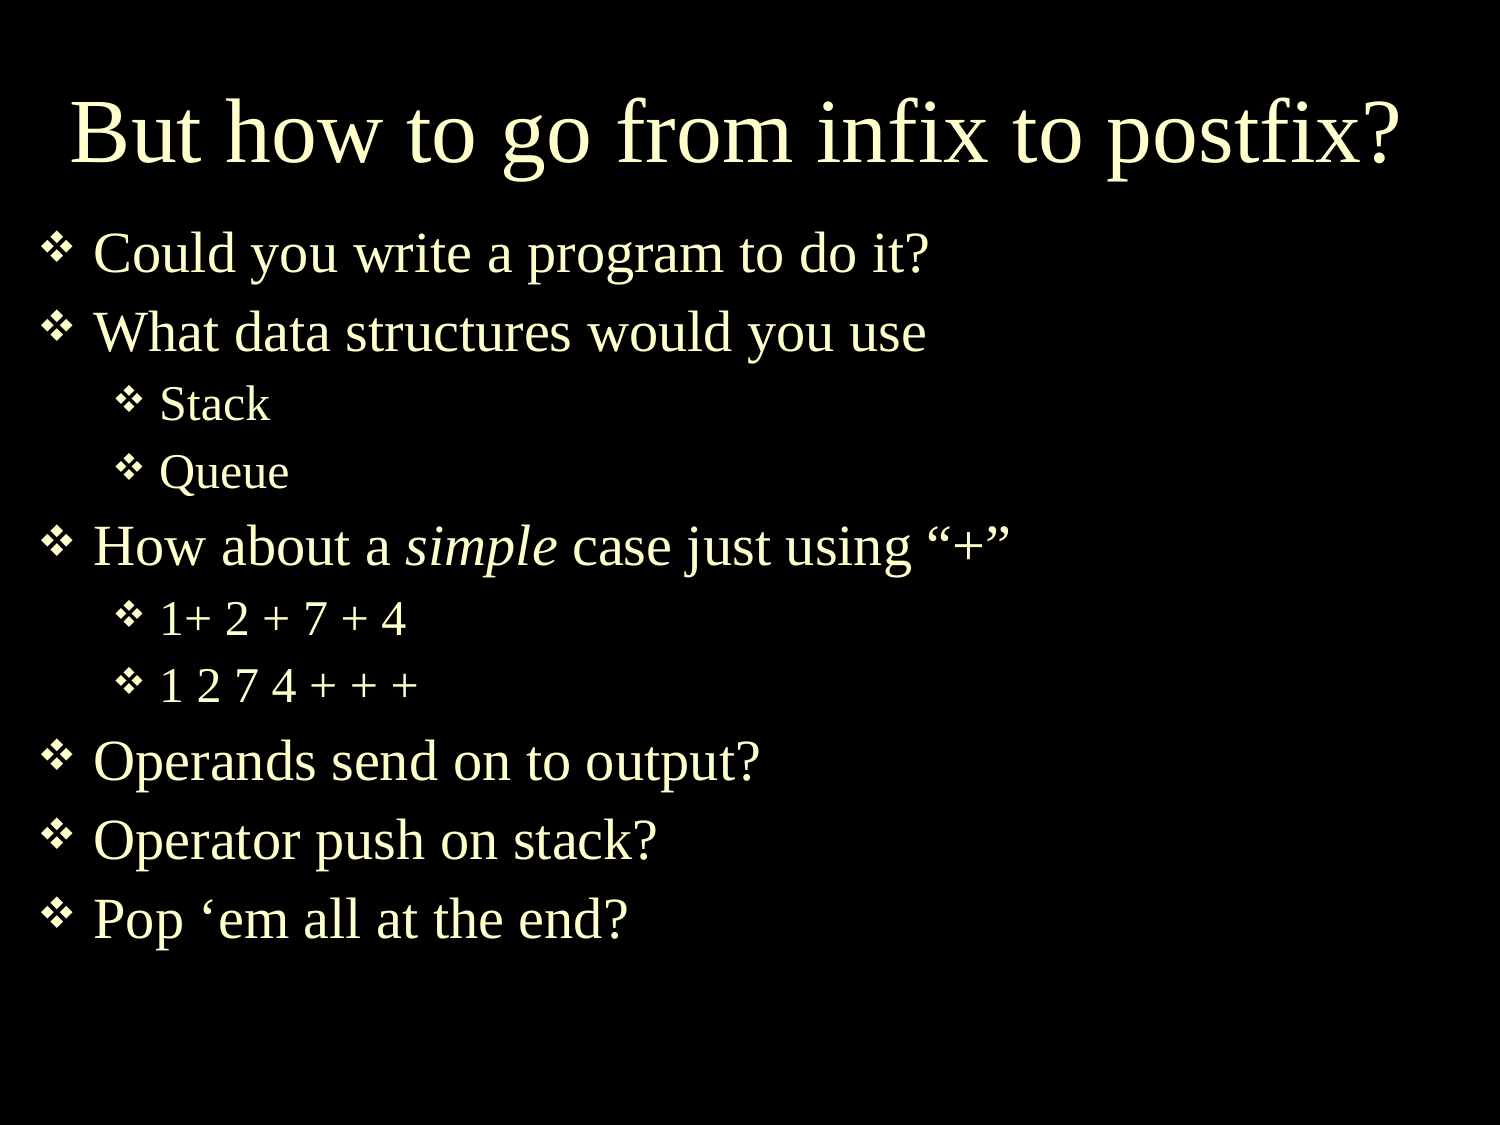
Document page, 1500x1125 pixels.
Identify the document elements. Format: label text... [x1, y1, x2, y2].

list Could you write a program to do it? What data structures would you use Stack Queue How about a simple case just using “+” 1+ 2 + 7 + 4 1 2 7 4 + + + Operands send on to output? Operator push on stack? Pop ‘em all at the end? [22, 212, 1482, 1026]
title But how to go from infix to postfix? [8, 62, 1467, 201]
